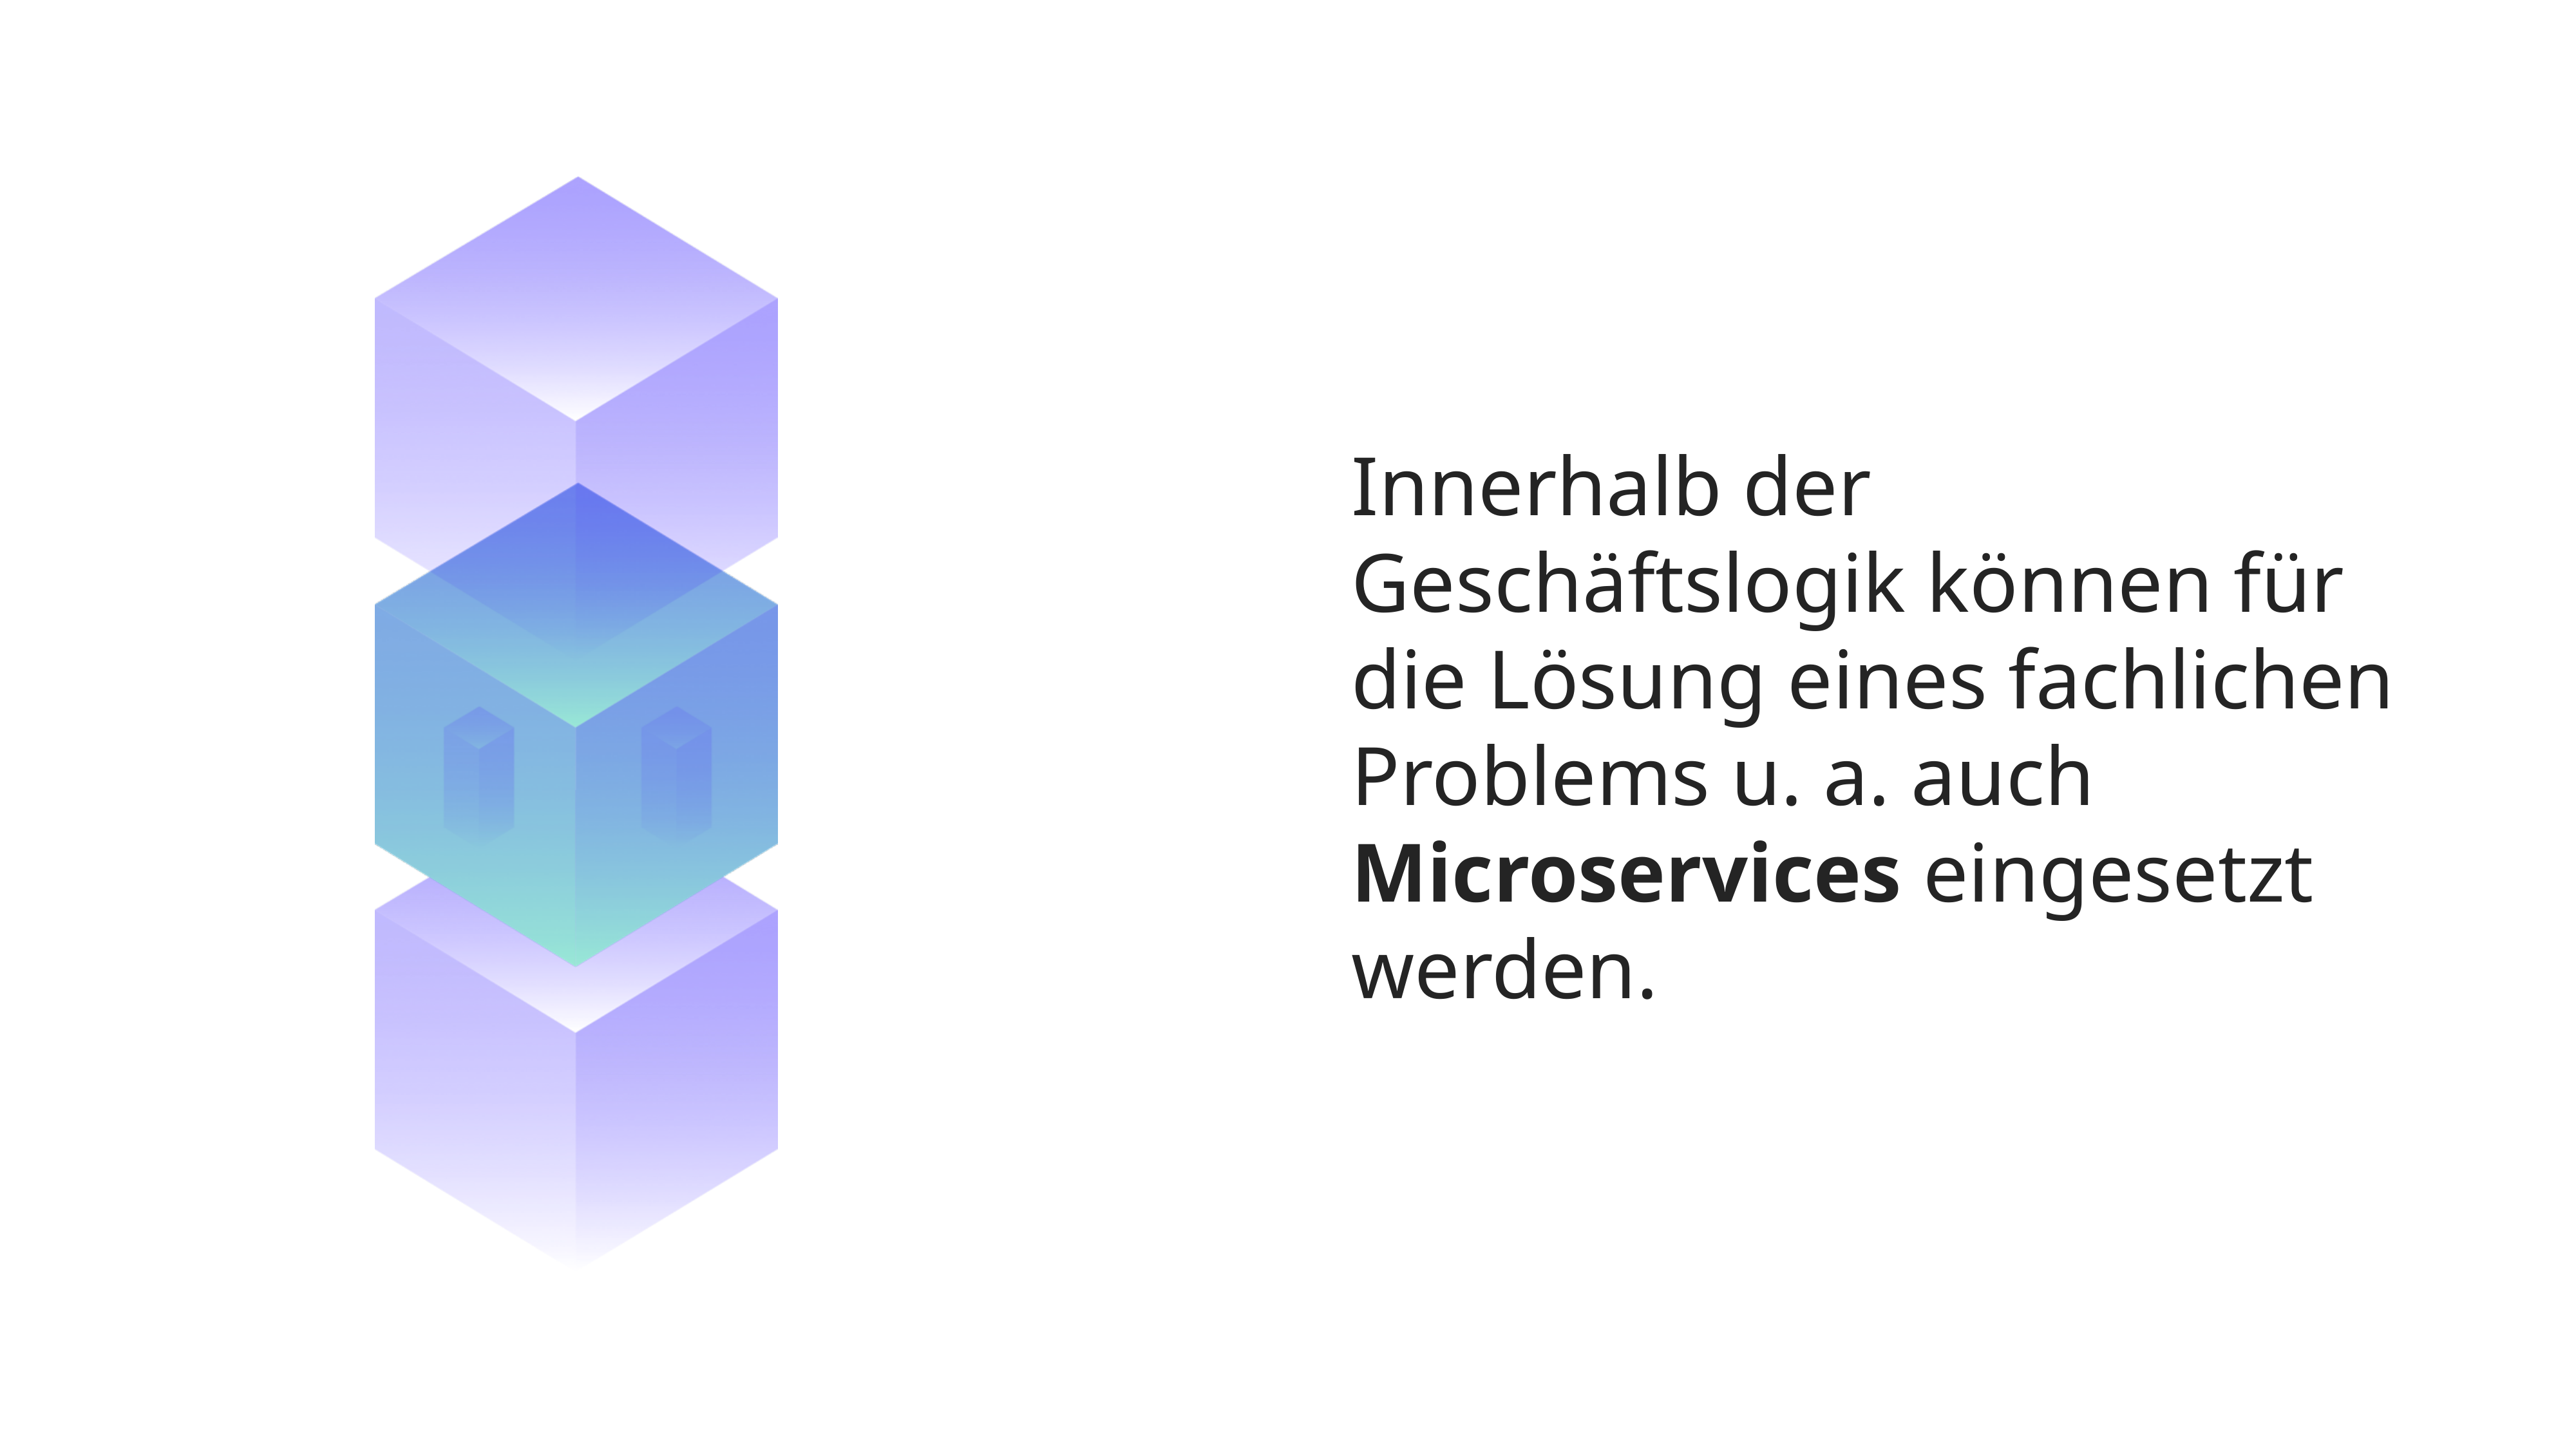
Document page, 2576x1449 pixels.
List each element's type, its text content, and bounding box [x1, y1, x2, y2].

picture [375, 176, 778, 1273]
list Innerhalb der Geschäftslogik können für die Lösung eines fachlichen Problems u. a. auch Microservices eingesetzt werden. [1351, 127, 2423, 1322]
